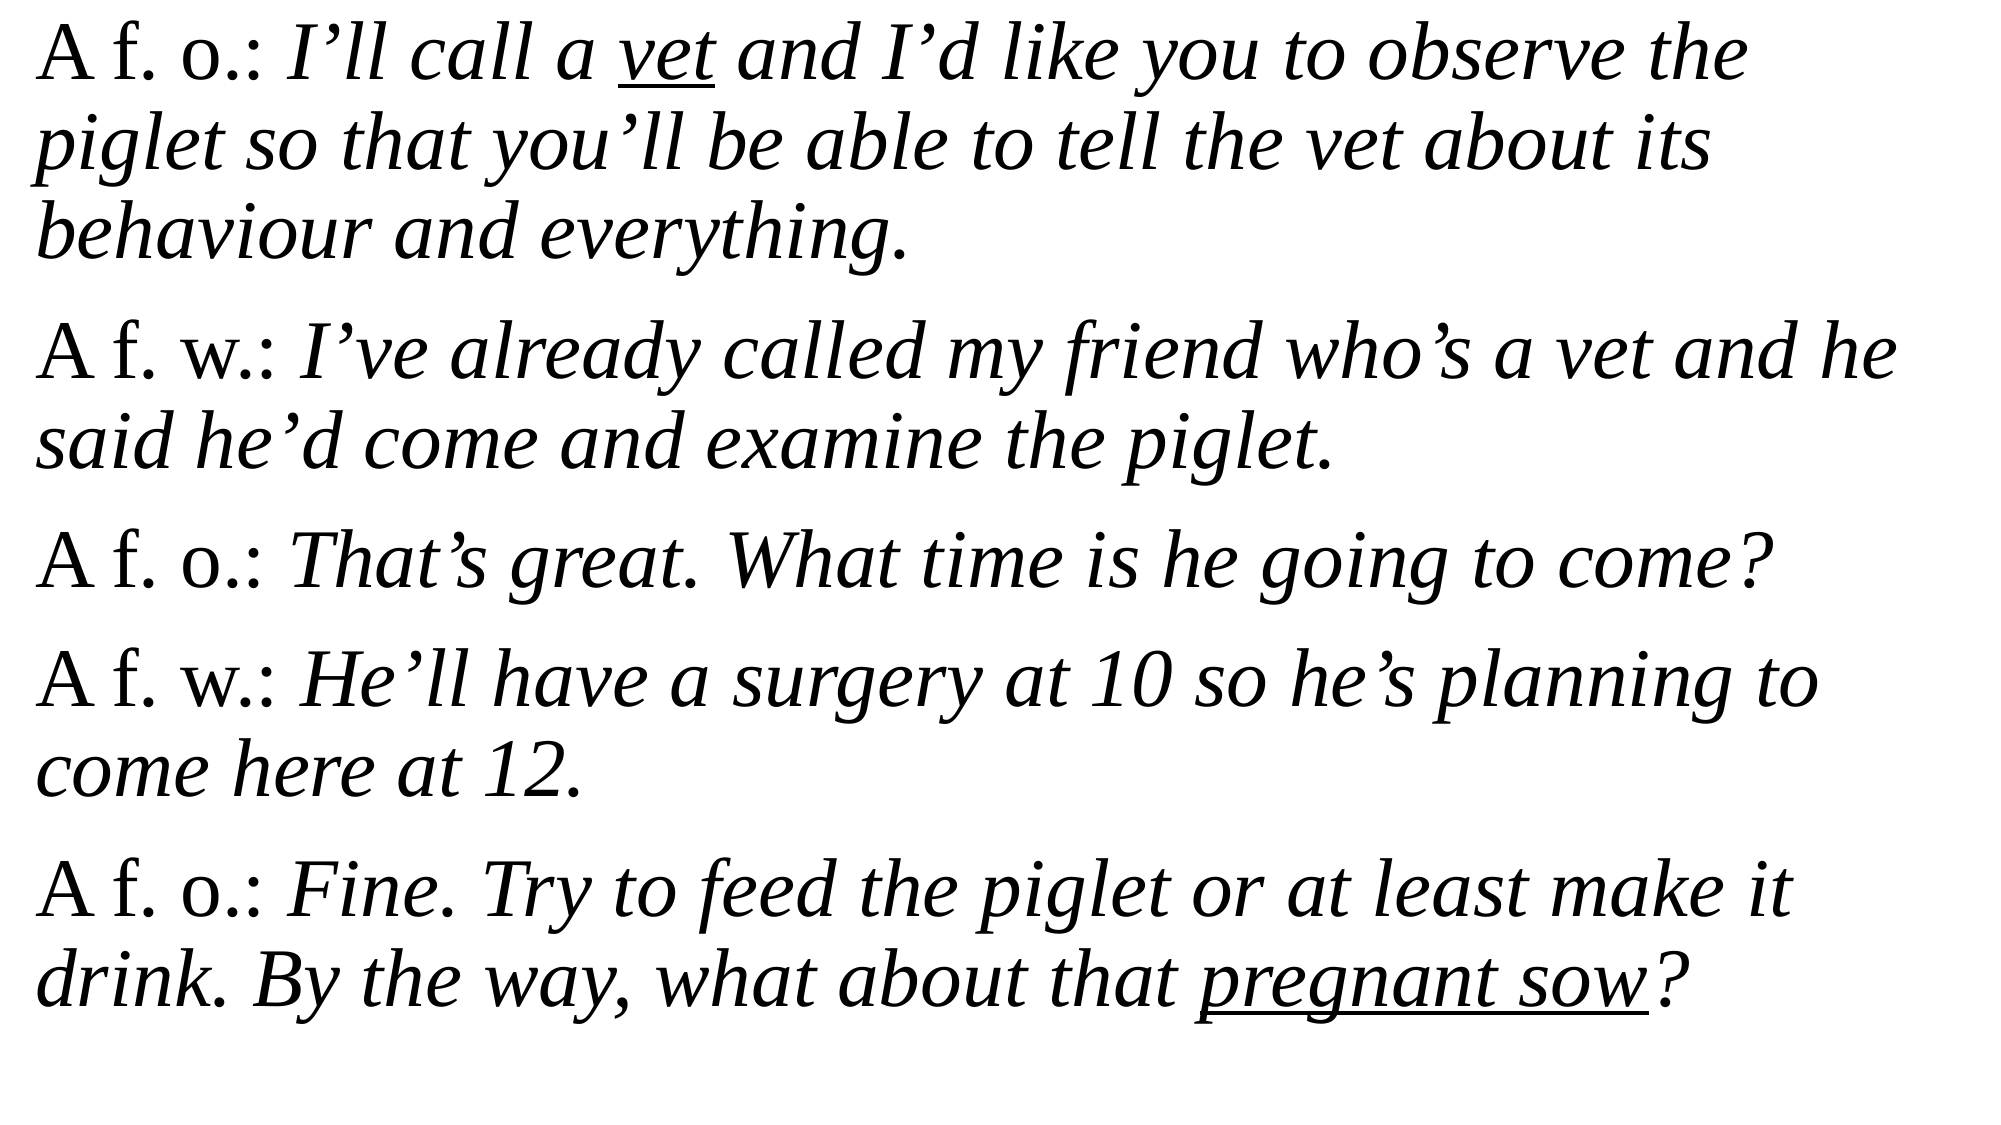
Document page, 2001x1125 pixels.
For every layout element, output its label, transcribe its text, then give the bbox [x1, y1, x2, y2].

list A f. o.: I’ll call a vet and I’d like you to observe the piglet so that you’ll be able to tell the vet about its behaviour and everything. A f. w.: I’ve already called my friend who’s a vet and he said he’d come and examine the piglet. A f. o.: That’s great. What time is he going to come? A f. w.: He’ll have a surgery at 10 so he’s planning to come here at 12. A f. o.: Fine. Try to feed the piglet or at least make it drink. By the way, what about that pregnant sow? [20, 0, 1976, 1125]
